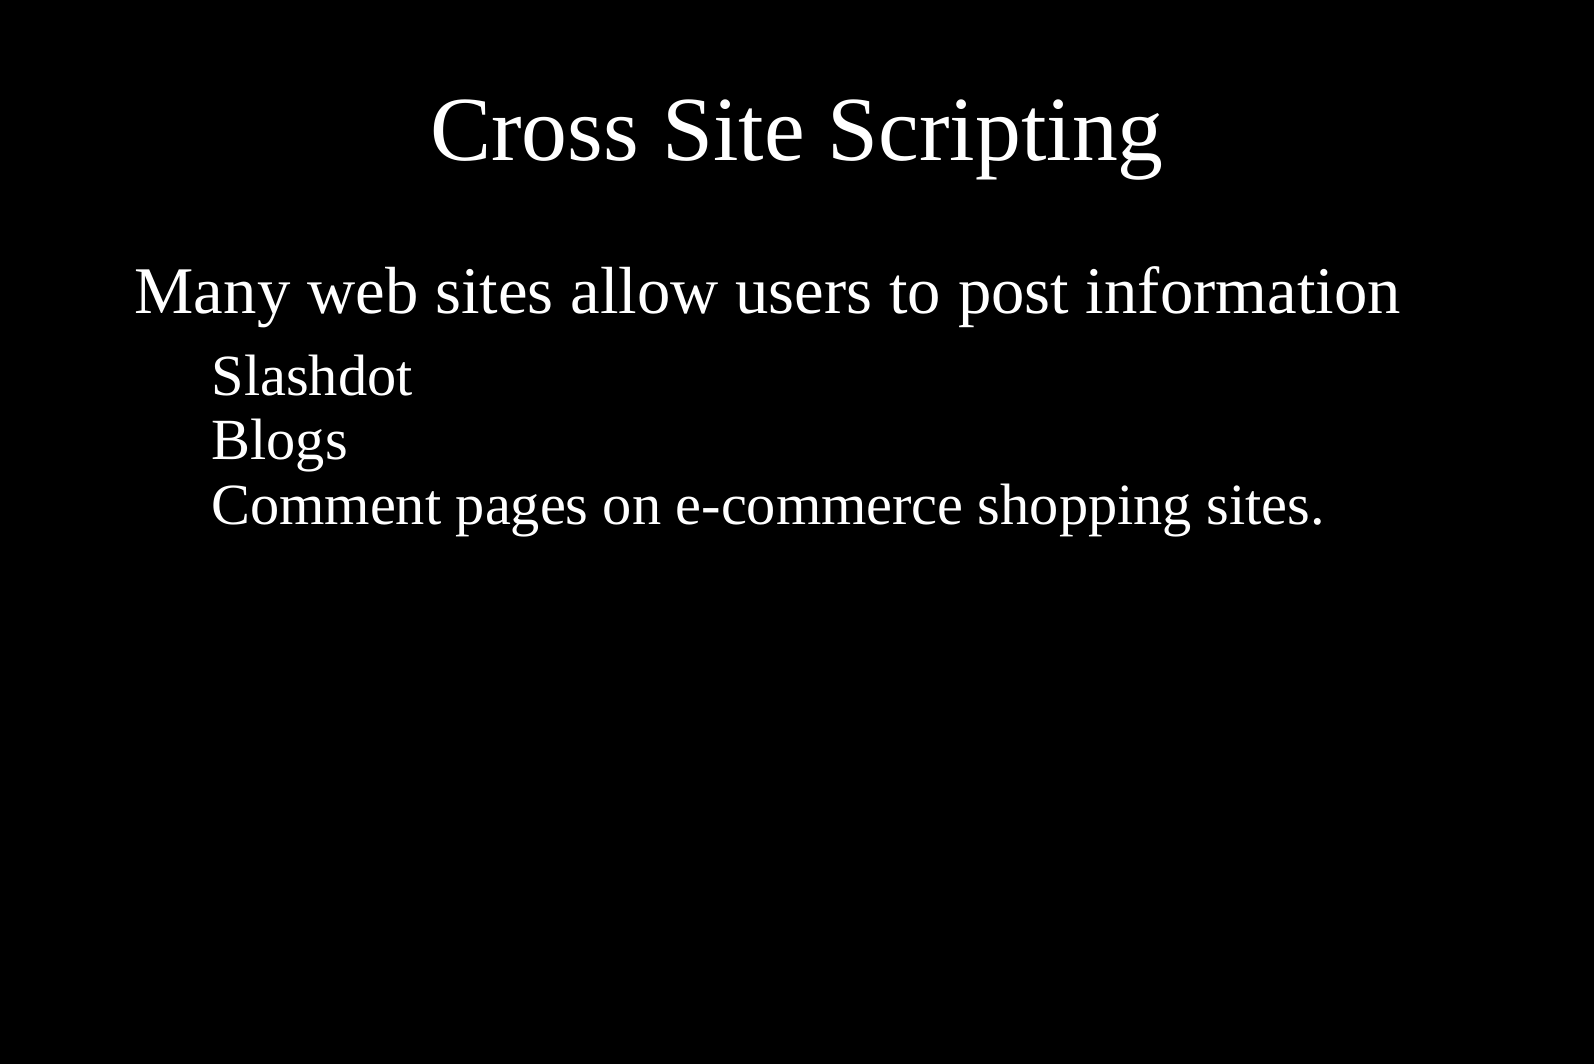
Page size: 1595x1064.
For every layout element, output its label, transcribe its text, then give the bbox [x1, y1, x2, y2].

title Cross Site Scripting [117, 40, 1479, 219]
list Many web sites allow users to post information Slashdot Blogs Comment pages on e-commerce shopping sites. [117, 254, 1479, 1064]
